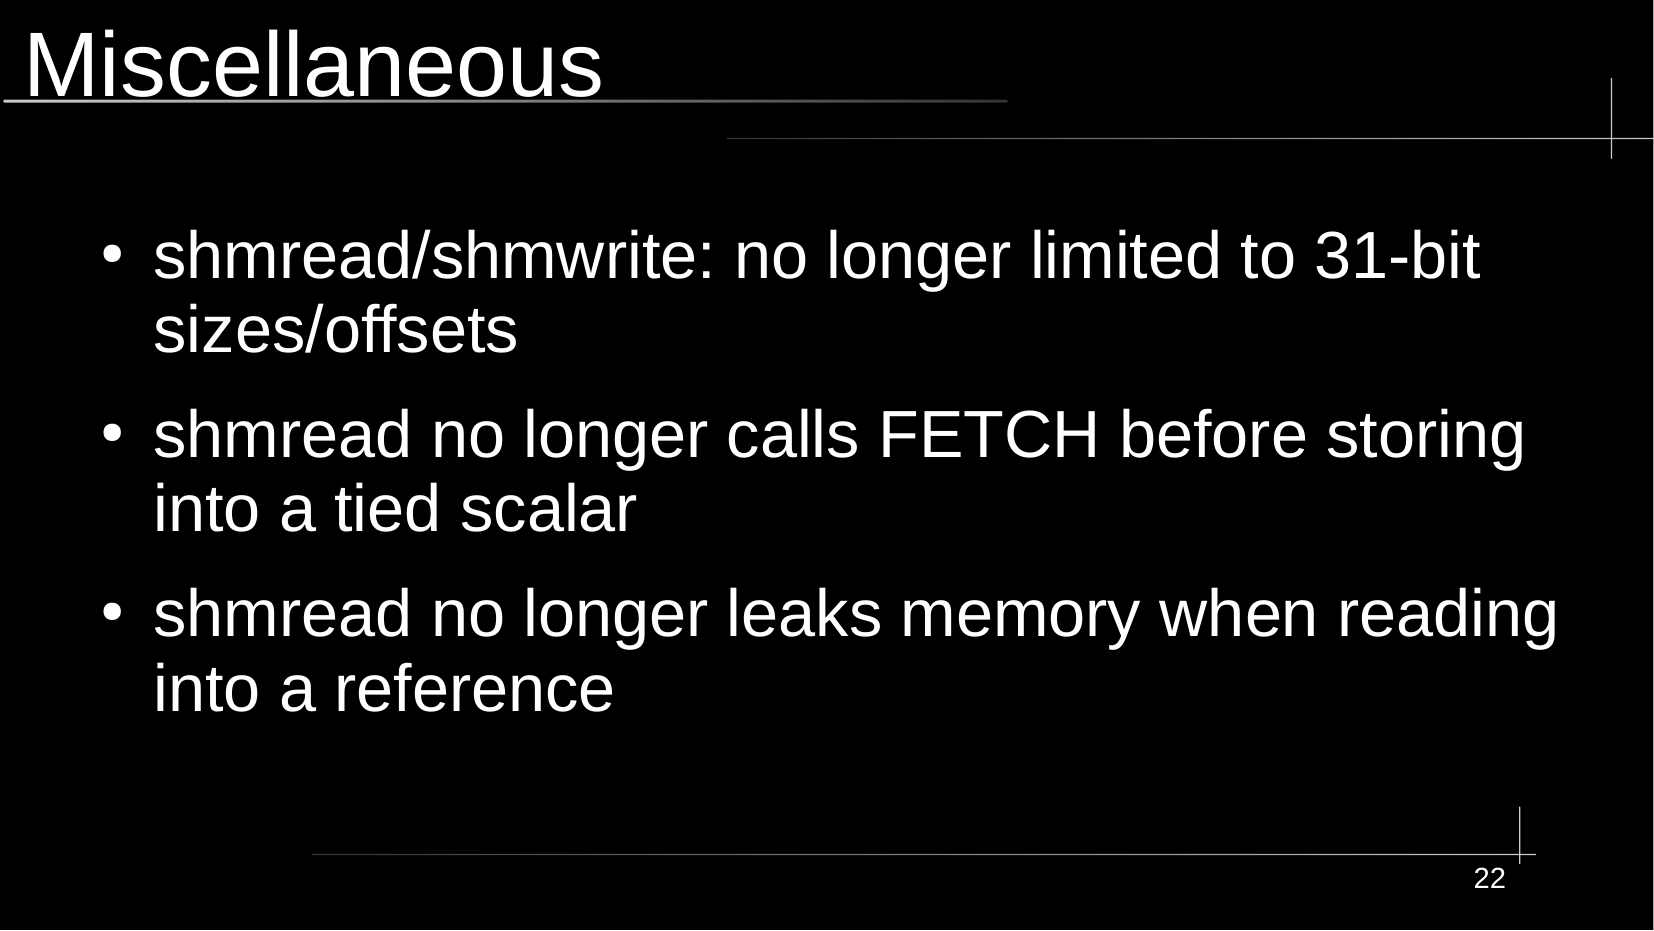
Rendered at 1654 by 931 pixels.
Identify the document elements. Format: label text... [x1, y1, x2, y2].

title Miscellaneous [23, 11, 1589, 119]
list shmread/shmwrite: no longer limited to 31-bit sizes/offsets shmread no longer calls FETCH before storing into a tied scalar shmread no longer leaks memory when reading into a reference [82, 217, 1571, 758]
